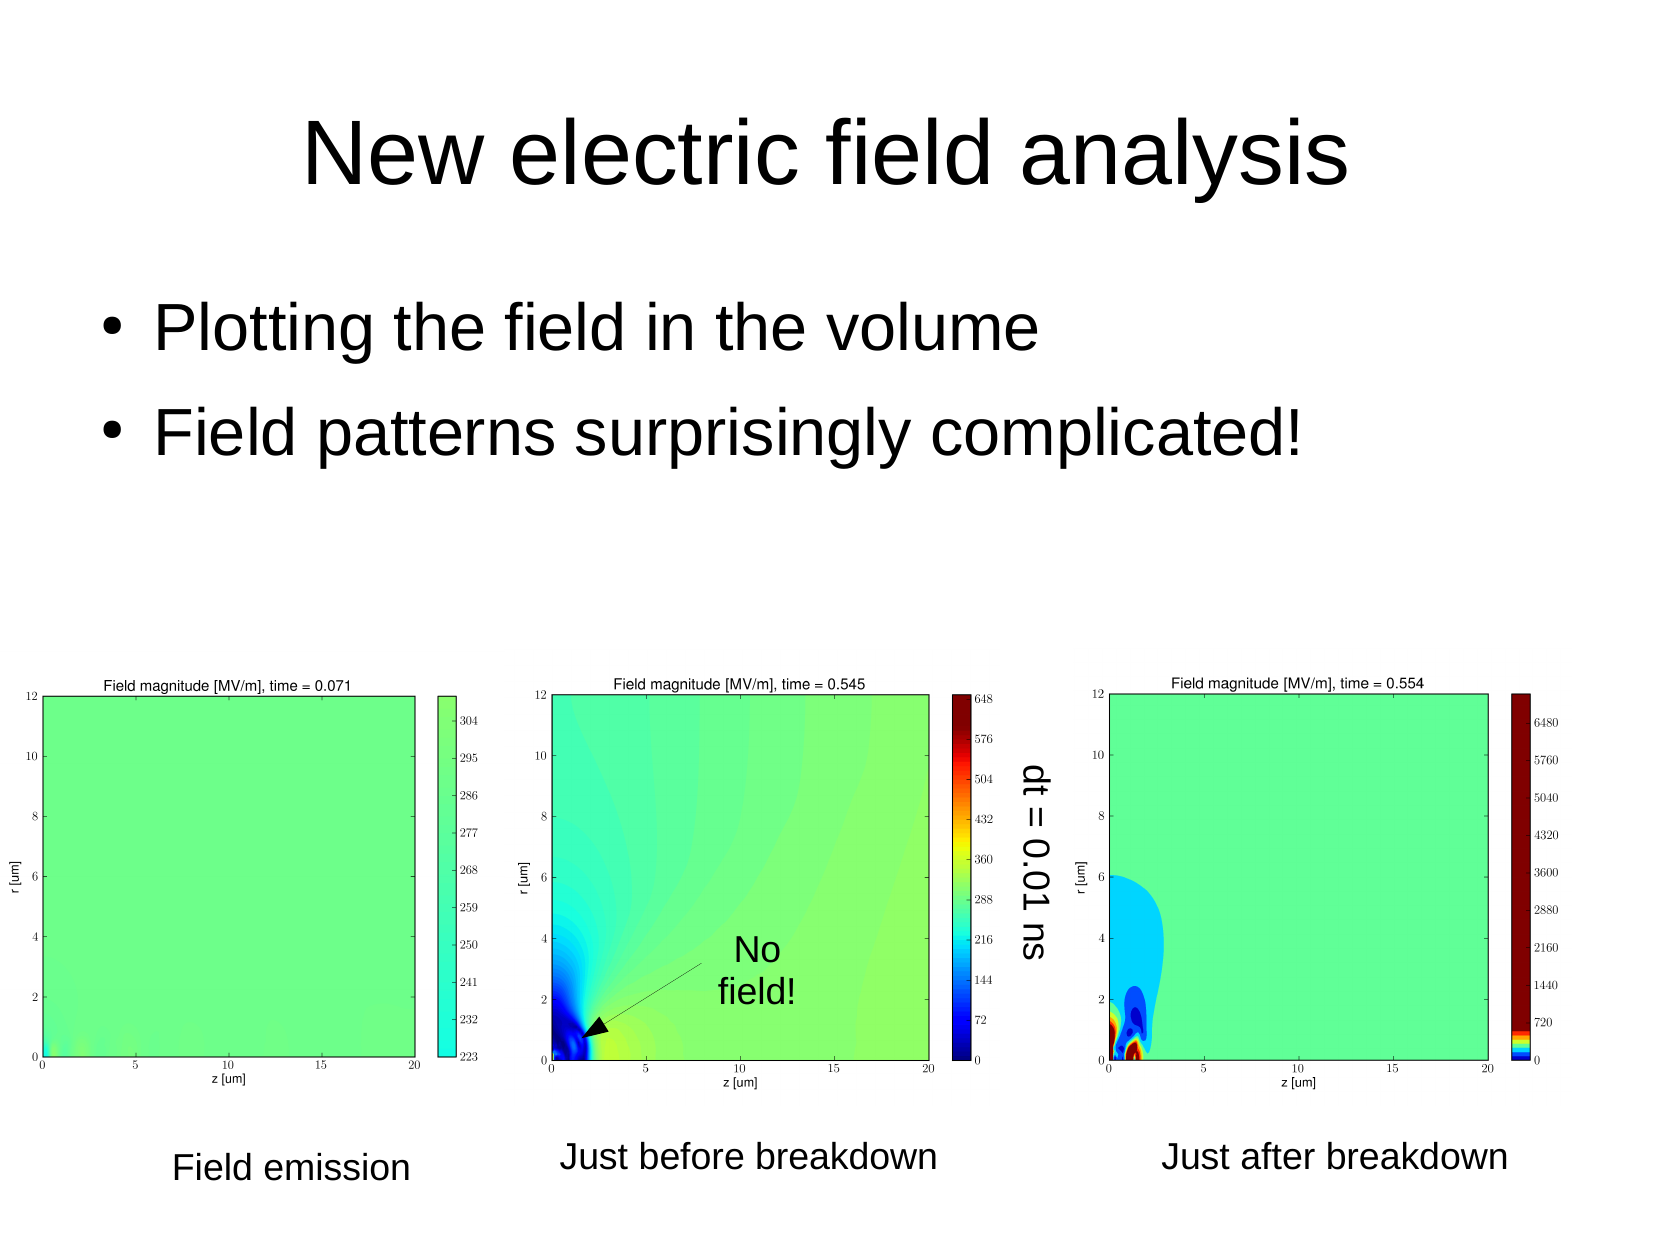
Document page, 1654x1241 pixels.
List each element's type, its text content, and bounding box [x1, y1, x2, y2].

picture [1073, 648, 1572, 1106]
text_box Field emission [36, 1139, 547, 1197]
text_box dt = 0.01 ns [1008, 750, 1066, 1006]
text_box Just after breakdown [1080, 1128, 1591, 1186]
picture [0, 649, 1000, 1106]
title New electric field analysis [82, 49, 1571, 257]
text_box Just before breakdown [493, 1128, 1004, 1186]
list Plotting the field in the volume Field patterns surprisingly complicated! [82, 290, 1571, 511]
text_box No field! [690, 921, 826, 1021]
